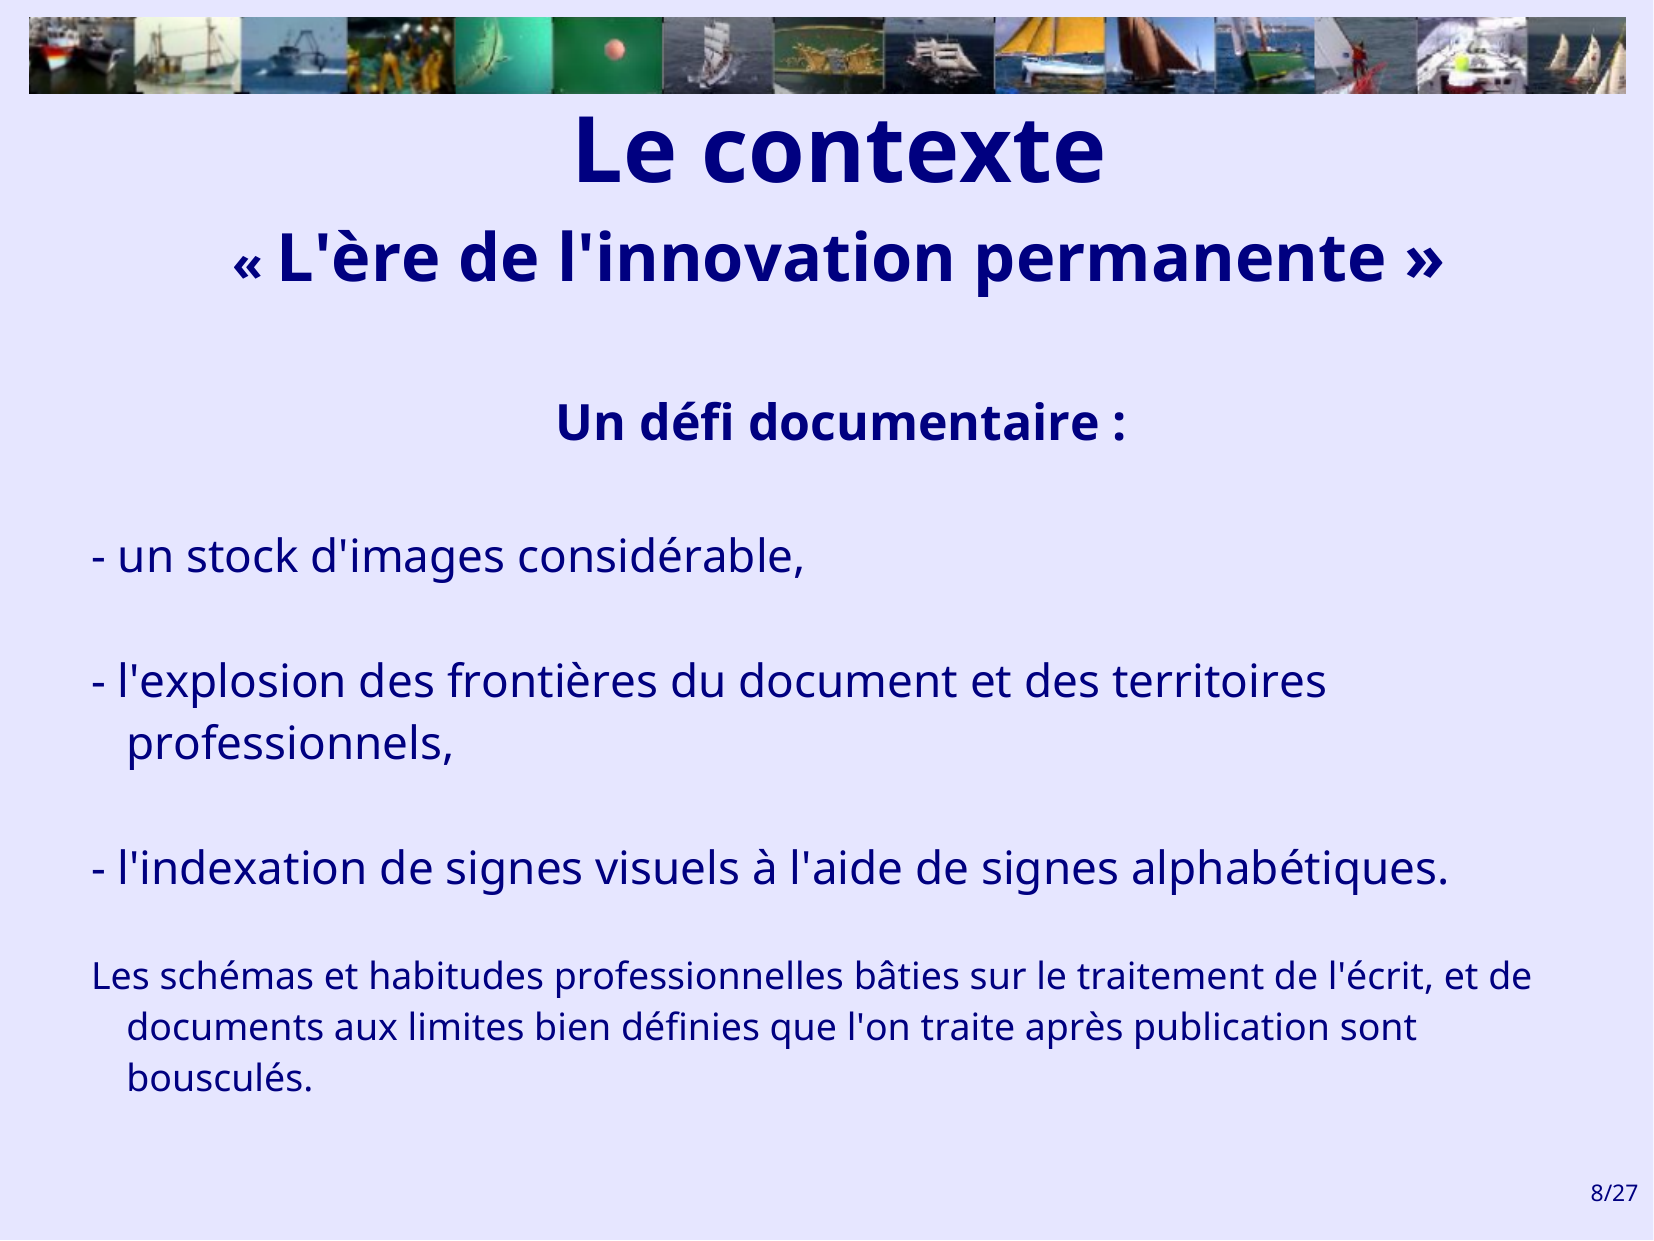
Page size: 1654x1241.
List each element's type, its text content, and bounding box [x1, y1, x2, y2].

text_box Le contexte « L'ère de l'innovation permanente » [97, 109, 1582, 401]
picture [29, 17, 1626, 94]
subtitle Un défi documentaire : - un stock d'images considérable, - l'explosion des frontières du document et des territoires professionnels, - l'indexation de signes visuels à l'aide de signes alphabétiques. Les schémas et habitudes professionnelles bâties sur le traitement de l'écrit, et de documents aux limites bien définies que l'on traite après publication sont bousculés. [55, 400, 1605, 1089]
